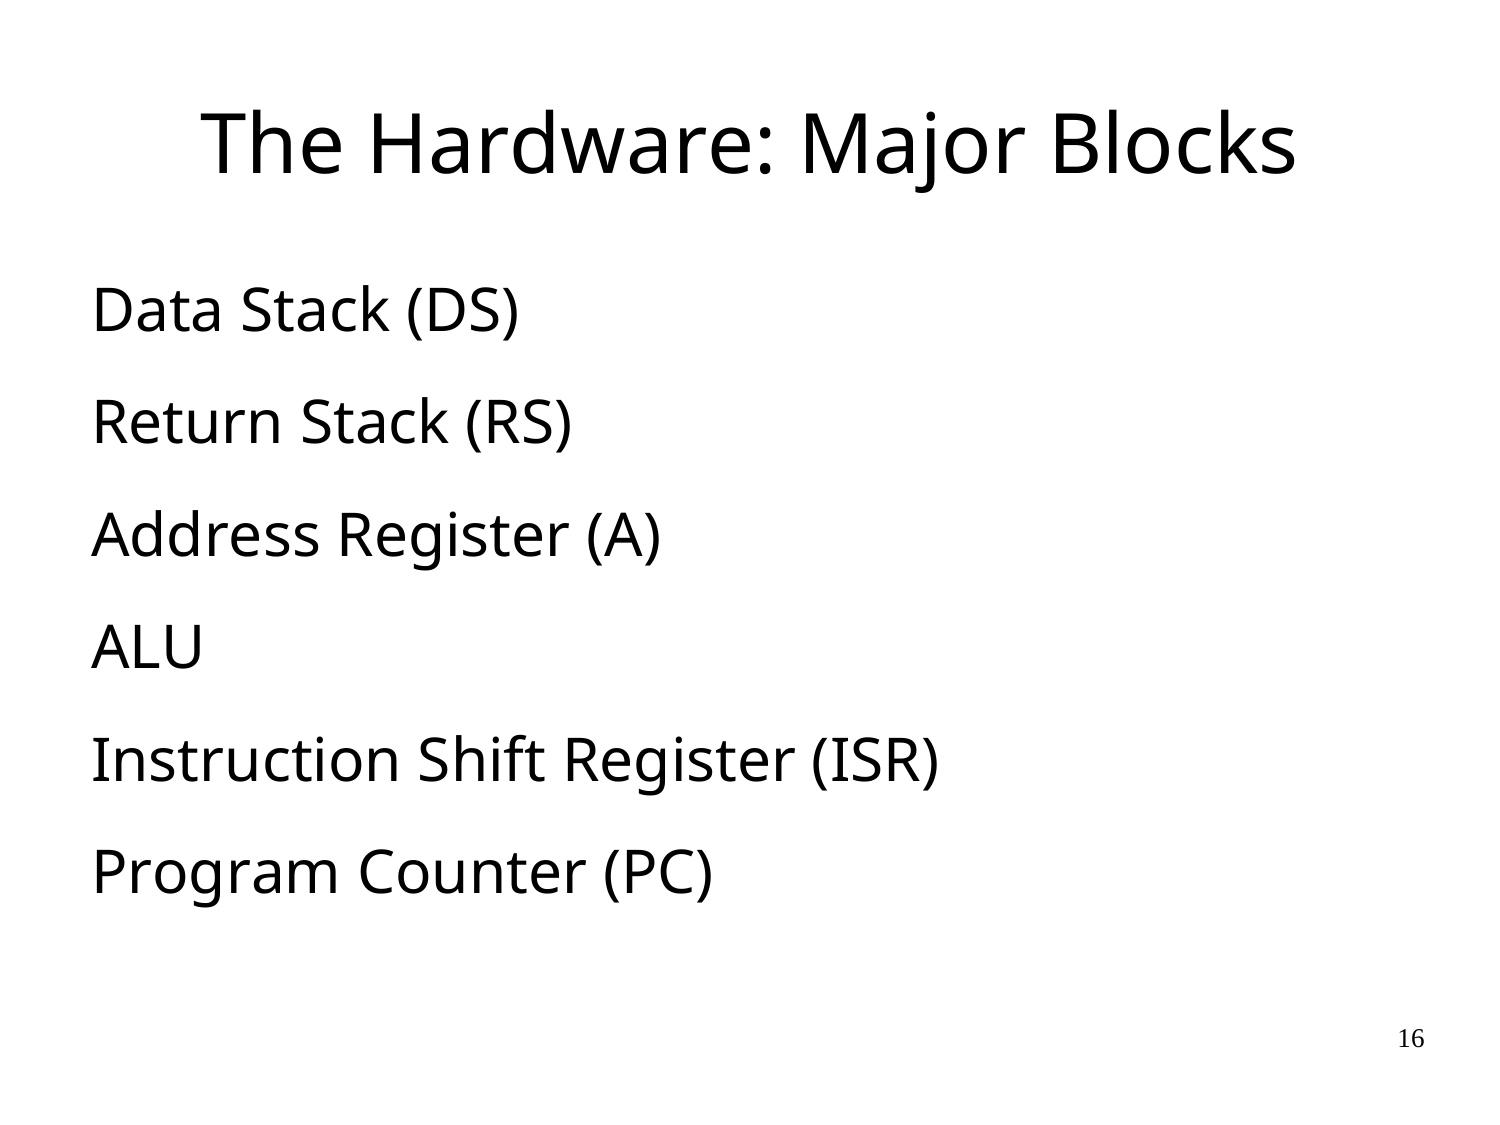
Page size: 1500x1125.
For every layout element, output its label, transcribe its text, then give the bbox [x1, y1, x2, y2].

title The Hardware: Major Blocks [75, 86, 1426, 191]
list Data Stack (DS) Return Stack (RS) Address Register (A) ALU Instruction Shift Register (ISR) Program Counter (PC) [75, 263, 1426, 850]
